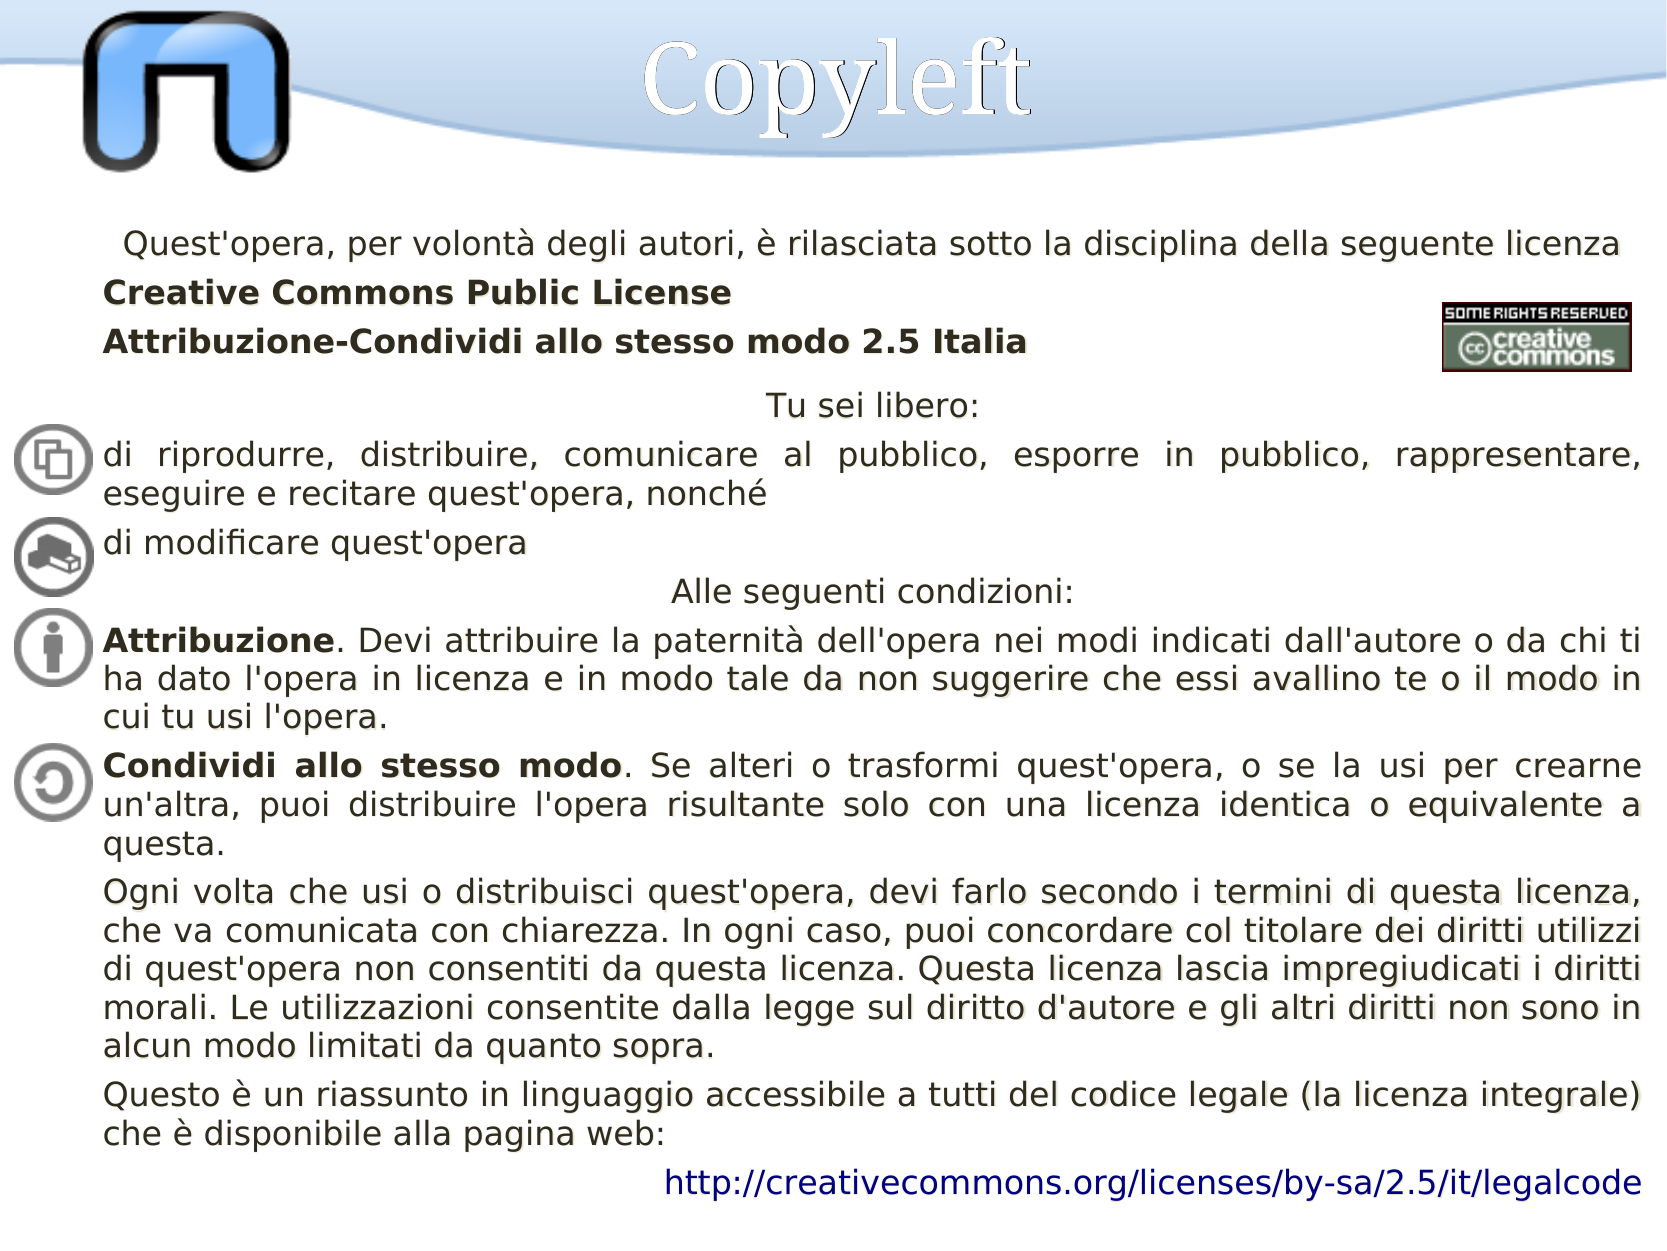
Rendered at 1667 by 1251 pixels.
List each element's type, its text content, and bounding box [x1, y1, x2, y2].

picture [0, 0, 1667, 1251]
text_box Copyleft [442, 0, 1575, 145]
list Quest'opera, per volontà degli autori, è rilasciata sotto la disciplina della seguente licenza Creative Commons Public License Attribuzione-Condividi allo stesso modo 2.5 Italia Tu sei libero: di riprodurre, distribuire, comunicare al pubblico, esporre in pubblico, rappresentare, eseguire e recitare quest'opera, nonché di modificare quest'opera Alle seguenti condizioni: Attribuzione. Devi attribuire la paternità dell'opera nei modi indicati dall'autore o da chi ti ha dato l'opera in licenza e in modo tale da non suggerire che essi avallino te o il modo in cui tu usi l'opera. Condividi allo stesso modo. Se alteri o trasformi quest'opera, o se la usi per crearne un'altra, puoi distribuire l'opera risultante solo con una licenza identica o equivalente a questa. Ogni volta che usi o distribuisci quest'opera, devi farlo secondo i termini di questa licenza, che va comunicata con chiarezza. In ogni caso, puoi concordare col titolare dei diritti utilizzi di quest'opera non consentiti da questa licenza. Questa licenza lascia impregiudicati i diritti morali. Le utilizzazioni consentite dalla legge sul diritto d'autore e gli altri diritti non sono in alcun modo limitati da quanto sopra. Questo è un riassunto in linguaggio accessibile a tutti del codice legale (la licenza integrale) che è disponibile alla pagina web: http://creativecommons.org/licenses/by-sa/2.5/it/legalcode [96, 218, 1651, 1222]
